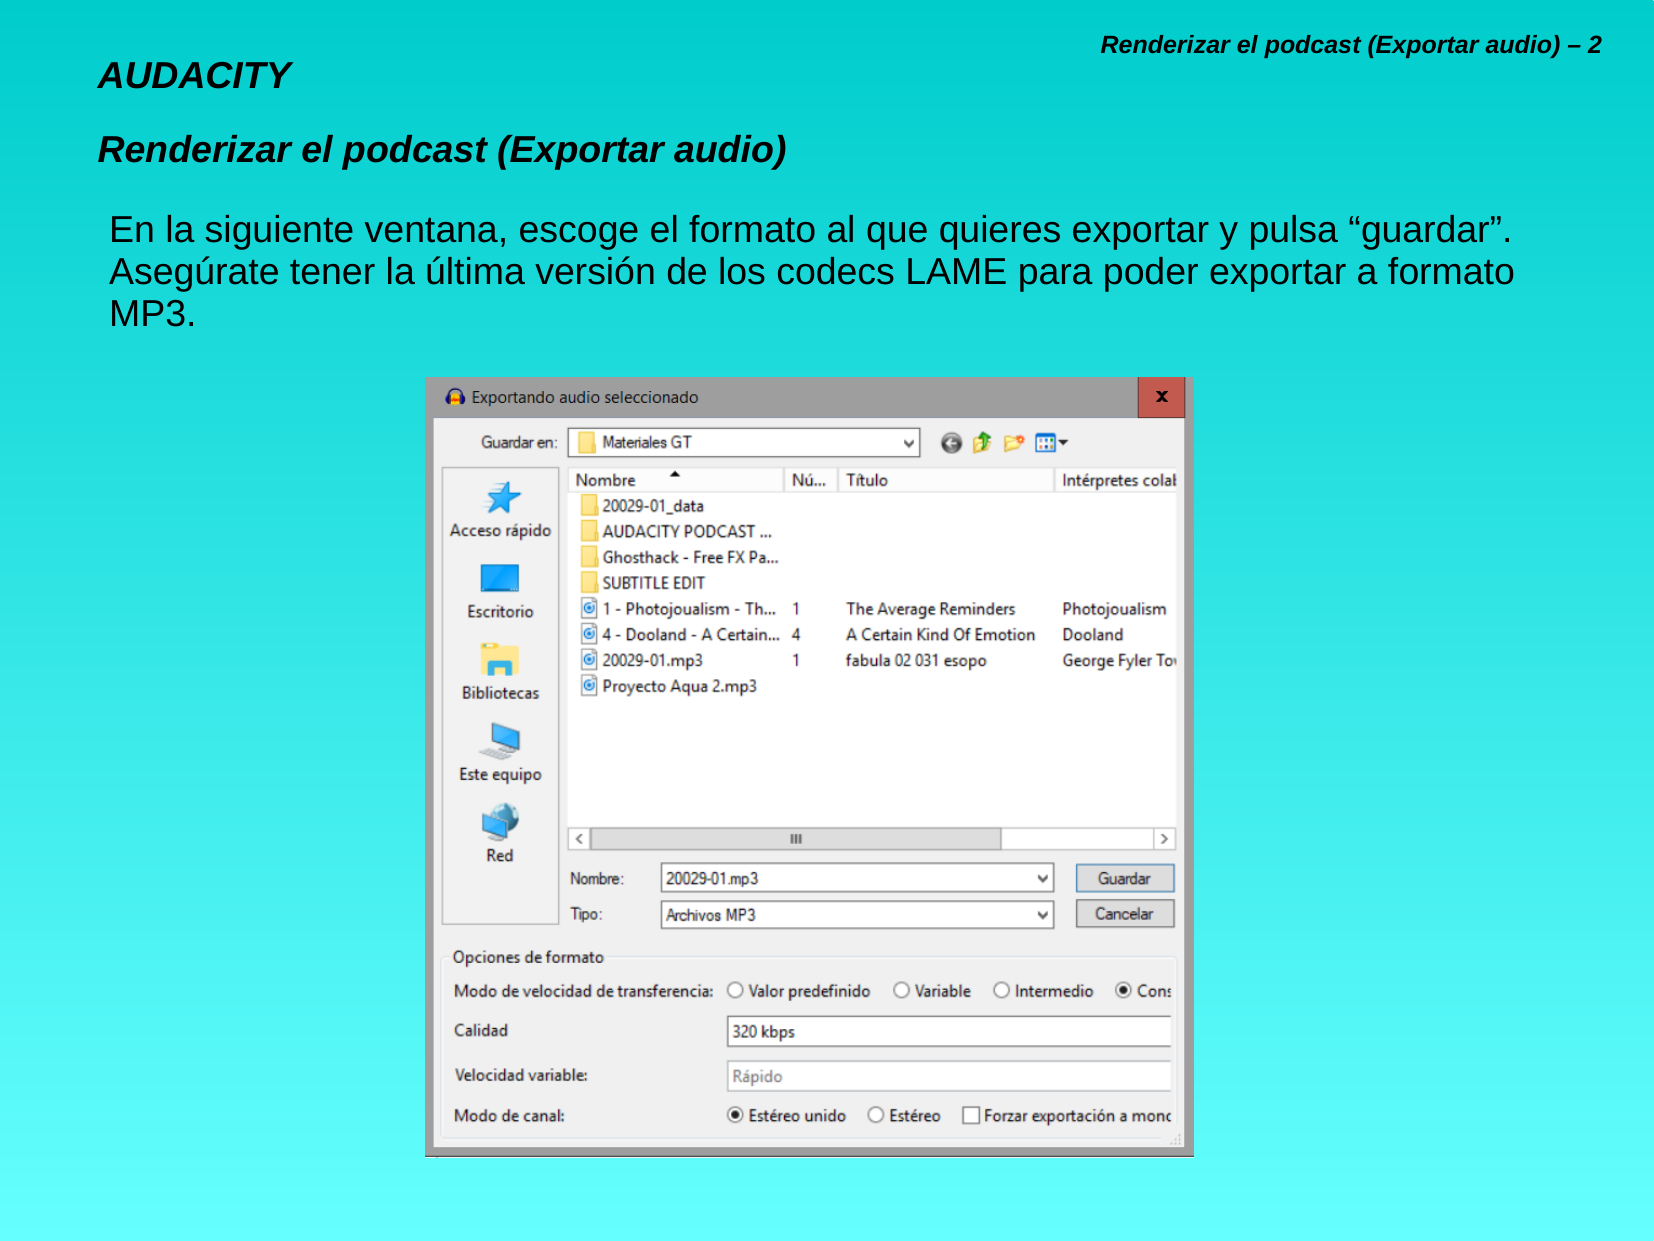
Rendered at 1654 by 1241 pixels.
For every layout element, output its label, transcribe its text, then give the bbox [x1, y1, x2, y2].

picture [425, 377, 1194, 1158]
text_box Renderizar el podcast (Exportar audio) [82, 120, 993, 178]
text_box En la siguiente ventana, escoge el formato al que quieres exportar y pulsa “guardar”. Asegúrate tener la última versión de los codecs LAME para poder exportar a formato MP3. [94, 200, 1595, 341]
text_box AUDACITY [82, 47, 674, 104]
text_box Renderizar el podcast (Exportar audio) – 2 [992, 23, 1619, 67]
